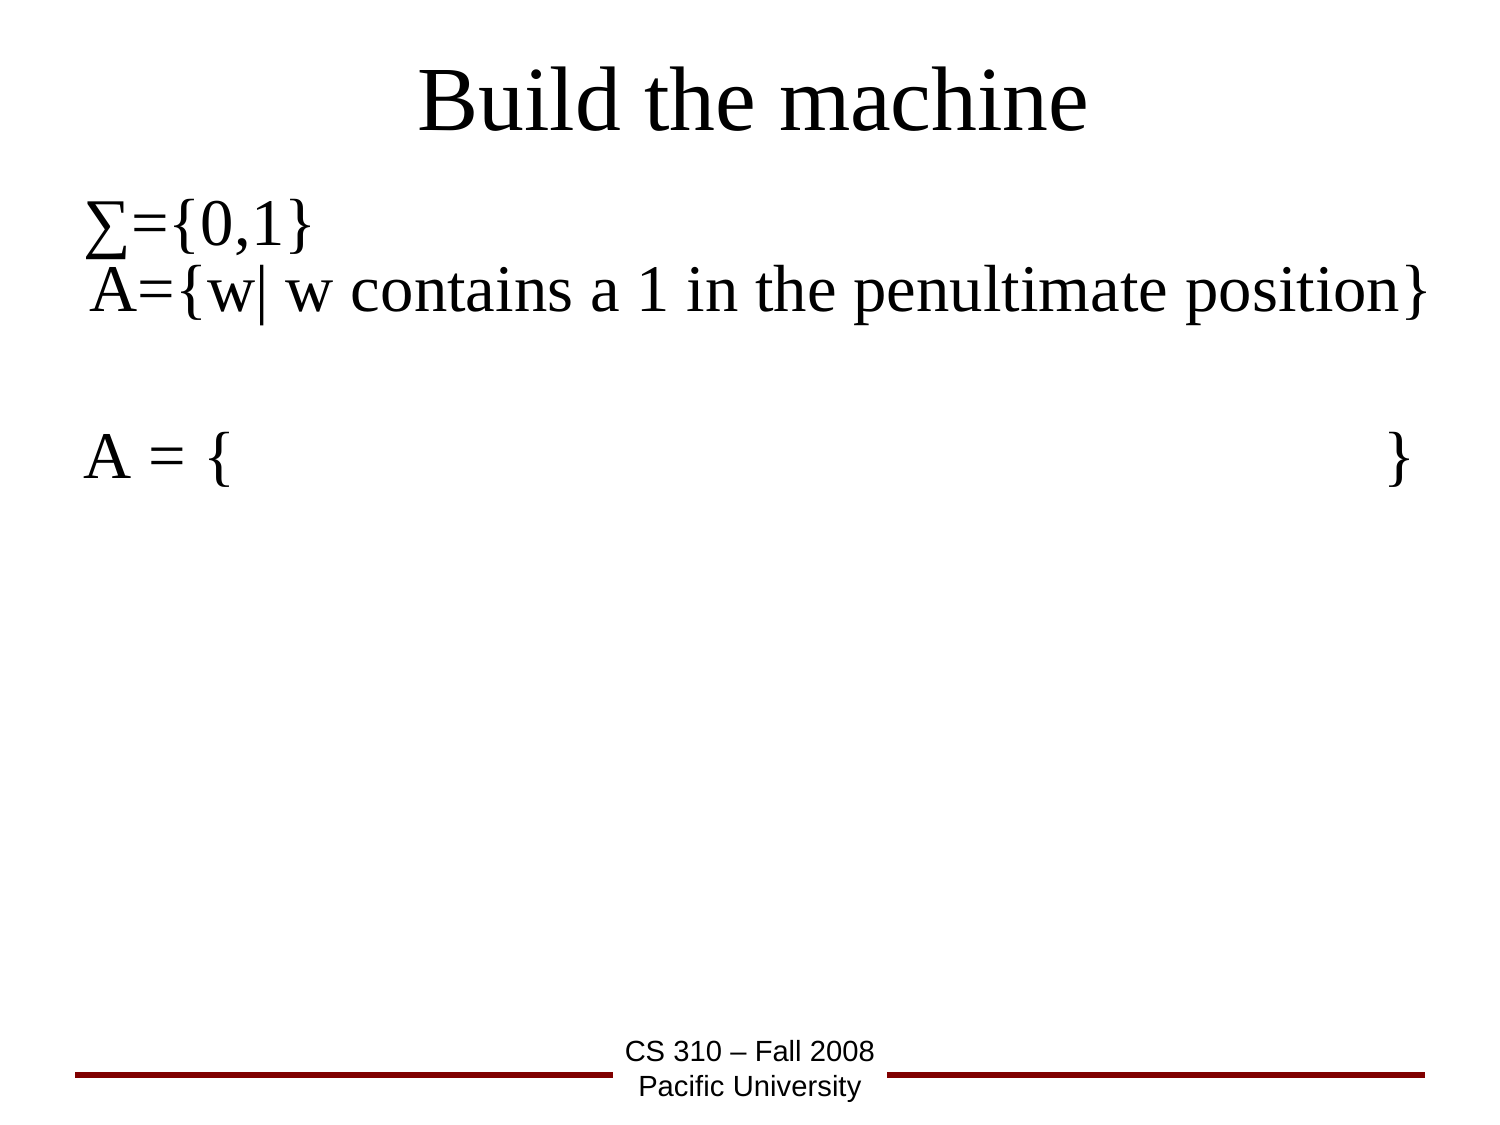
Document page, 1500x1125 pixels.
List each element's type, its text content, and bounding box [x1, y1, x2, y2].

title Build the machine [116, 47, 1392, 151]
list ∑={0,1} A={w| w contains a 1 in the penultimate position} A = { } [33, 191, 1490, 986]
